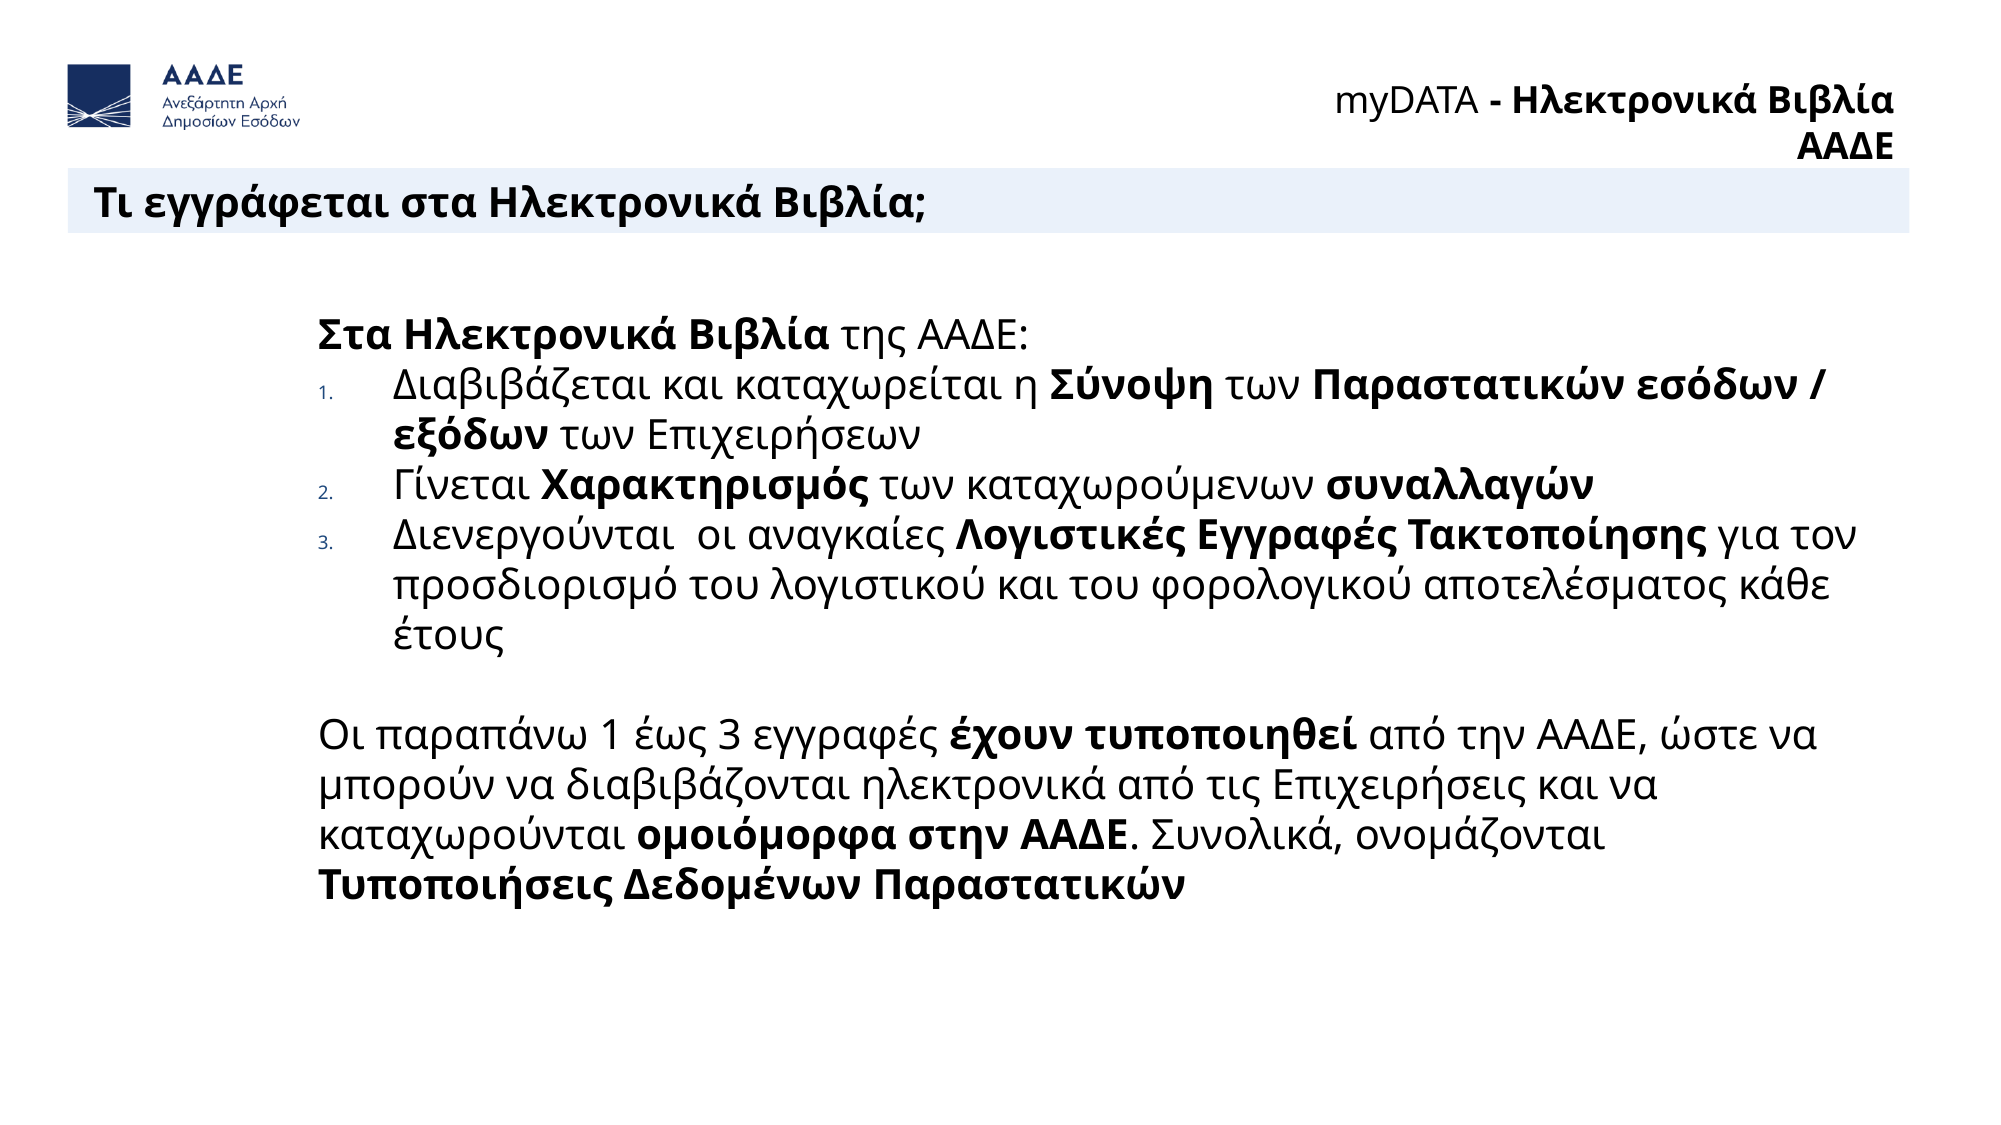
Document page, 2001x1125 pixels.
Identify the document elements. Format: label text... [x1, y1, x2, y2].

text_box myDATA - Ηλεκτρονικά Βιβλία ΑΑΔΕ [1271, 64, 1910, 175]
picture [67, 64, 304, 130]
text_box Στα Ηλεκτρονικά Βιβλία της ΑΑΔΕ: Διαβιβάζεται και καταχωρείται η Σύνοψη των Παραστατικών εσόδων / εξόδων των Επιχειρήσεων Γίνεται Χαρακτηρισμός των καταχωρούμενων συναλλαγών Διενεργούνται οι αναγκαίες Λογιστικές Εγγραφές Τακτοποίησης για τον προσδιορισμό του λογιστικού και του φορολογικού αποτελέσματος κάθε έτους Οι παραπάνω 1 έως 3 εγγραφές έχουν τυποποιηθεί από την ΑΑΔΕ, ώστε να μπορούν να διαβιβάζονται ηλεκτρονικά από τις Επιχειρήσεις και να καταχωρούνται ομοιόμορφα στην ΑΑΔΕ. Συνολικά, ονομάζονται Τυποποιήσεις Δεδομένων Παραστατικών [303, 300, 1910, 916]
text_box Τι εγγράφεται στα Ηλεκτρονικά Βιβλία; [67, 168, 1910, 233]
